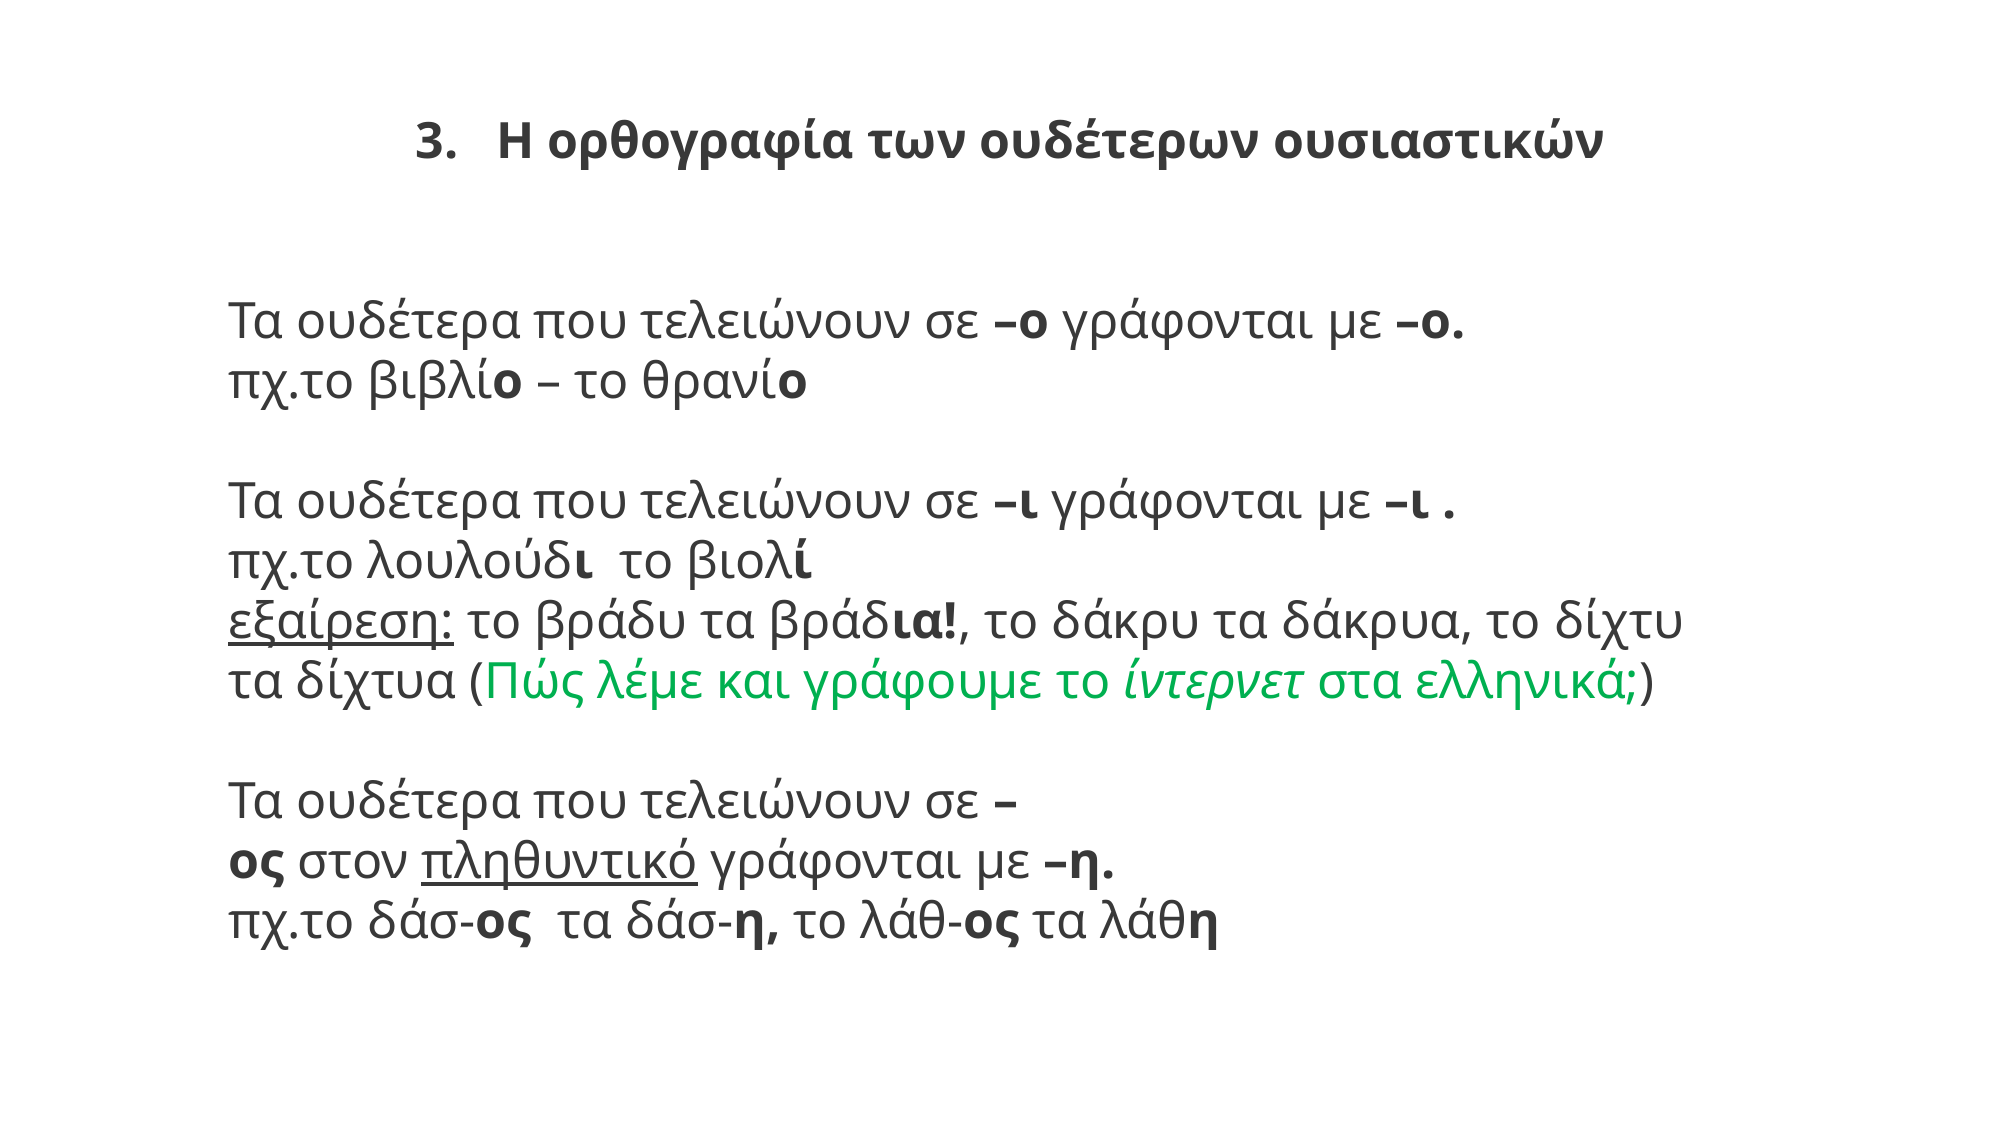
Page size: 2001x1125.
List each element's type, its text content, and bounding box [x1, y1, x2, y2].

text_box 3. Η ορθογραφία των ουδέτερων ουσιαστικών Τα ουδέτερα που τελειώνουν σε –ο γράφονται με –ο. πχ.το βιβλίο – το θρανίο Τα ουδέτερα που τελειώνουν σε –ι γράφονται με –ι . πχ.το λουλούδι το βιολί εξαίρεση: το βράδυ τα βράδια!, το δάκρυ τα δάκρυα, το δίχτυ τα δίχτυα (Πώς λέμε και γράφουμε το ίντερνετ στα ελληνικά;) Τα ουδέτερα που τελειώνουν σε –ος στον πληθυντικό γράφονται με –η. πχ.το δάσ-ος τα δάσ-η, το λάθ-ος τα λάθη [213, 100, 1726, 964]
